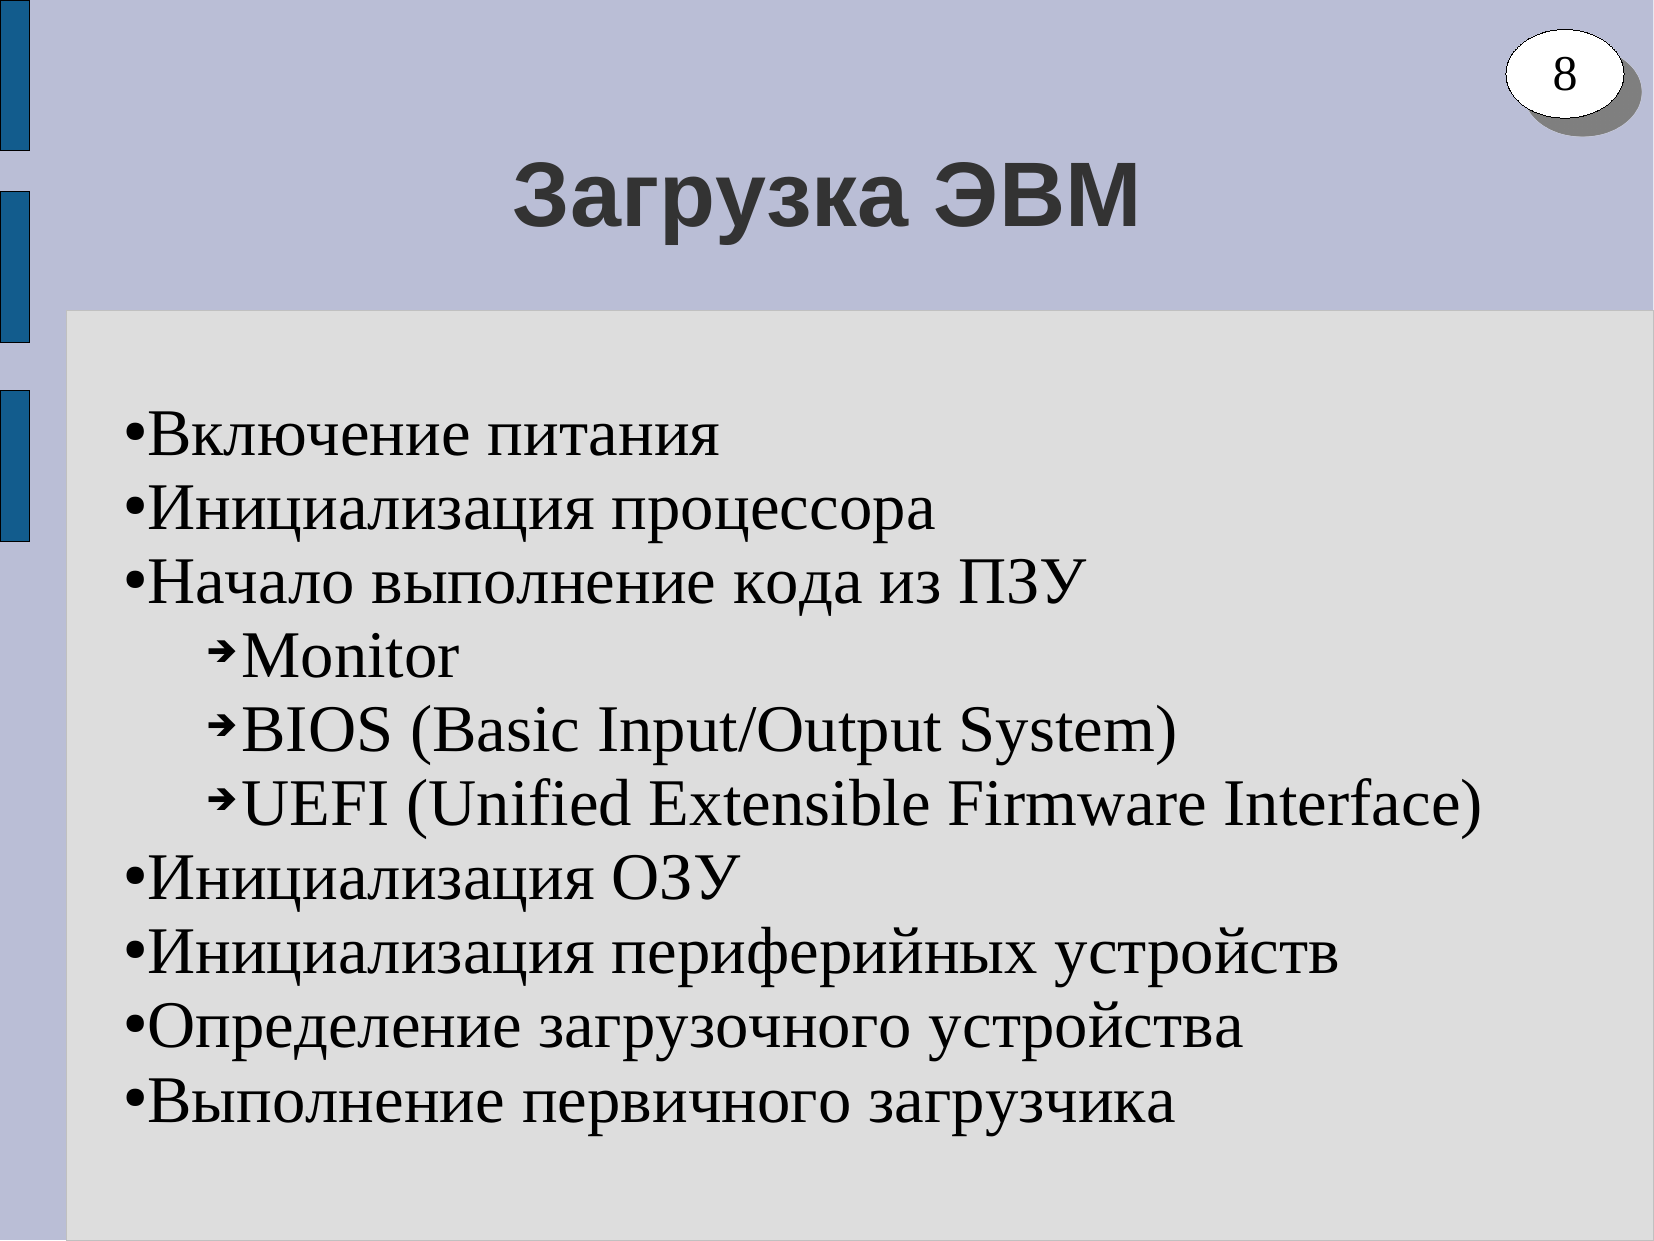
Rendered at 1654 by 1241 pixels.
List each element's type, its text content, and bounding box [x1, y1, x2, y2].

title Загрузка ЭВМ [121, 91, 1534, 299]
subtitle Включение питания Инициализация процессора Начало выполнение кода из ПЗУ Monitor BIOS (Basic Input/Output System) UEFI (Unified Extensible Firmware Interface) Инициализация ОЗУ Инициализация периферийных устройств Определение загрузочного устройства Выполнение первичного загрузчика [123, 321, 1536, 1211]
text_box 8 [1505, 29, 1625, 119]
